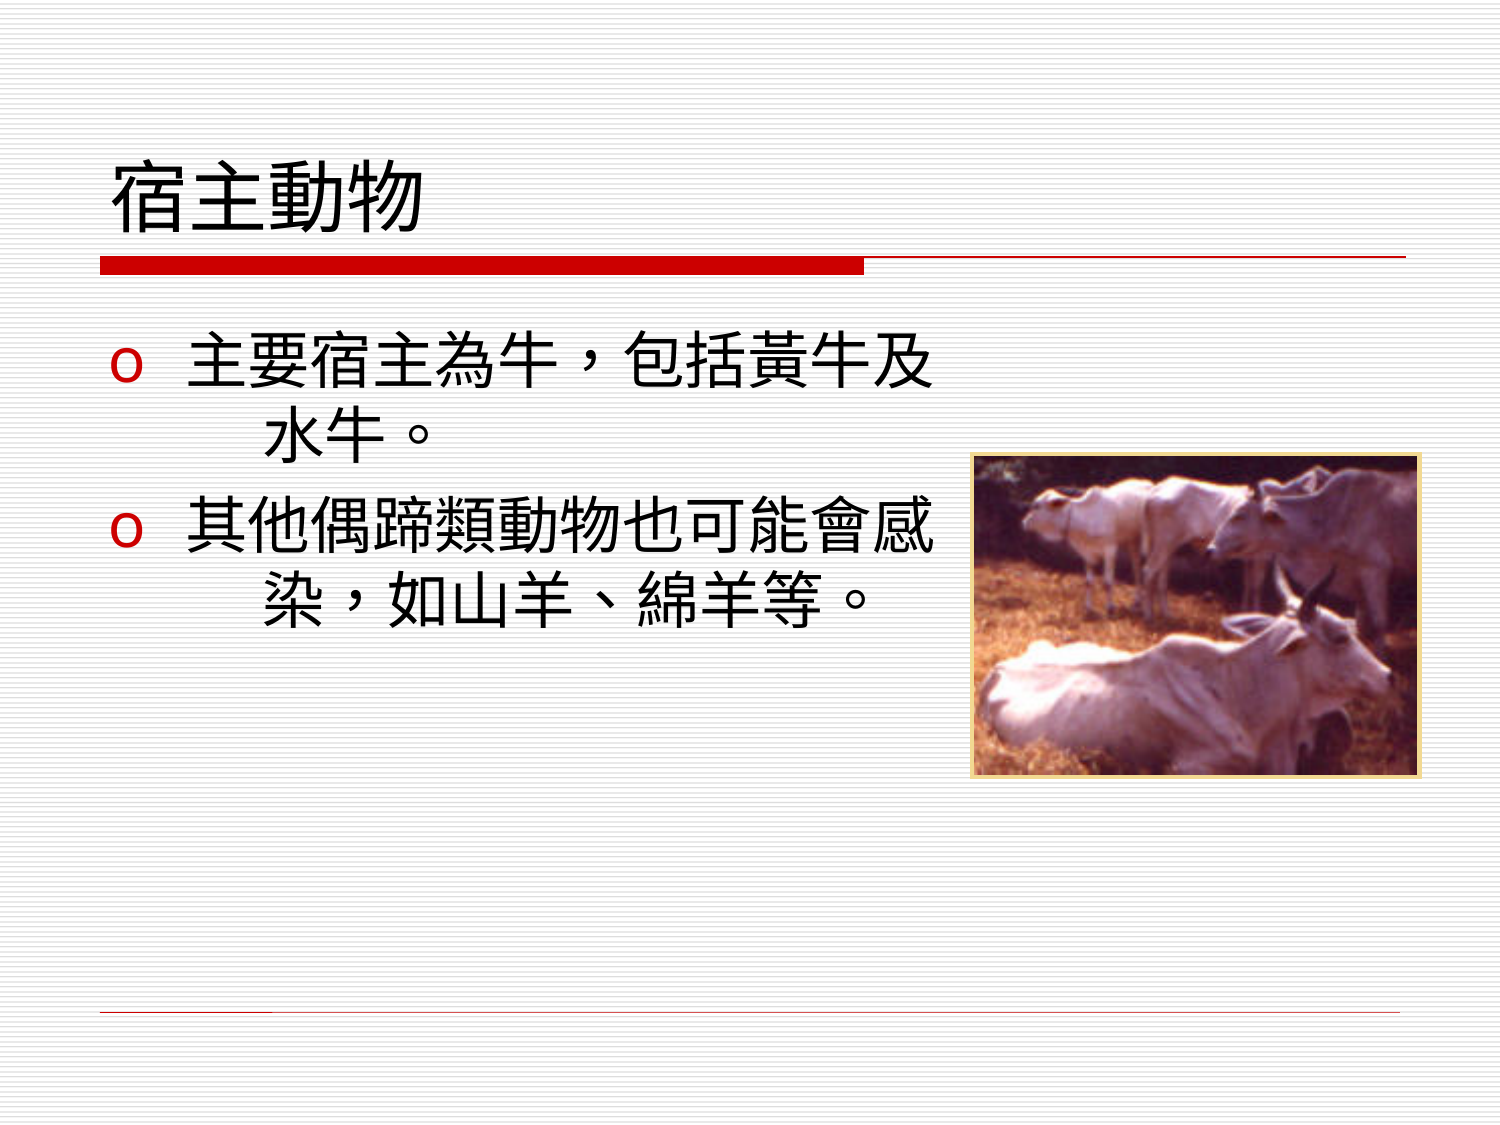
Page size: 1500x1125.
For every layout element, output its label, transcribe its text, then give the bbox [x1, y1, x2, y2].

title 宿主動物 [94, 50, 1407, 250]
list 主要宿主為牛，包括黃牛及水牛。 其他偶蹄類動物也可能會感染，如山羊、綿羊等。 [92, 313, 951, 988]
picture [974, 456, 1418, 775]
